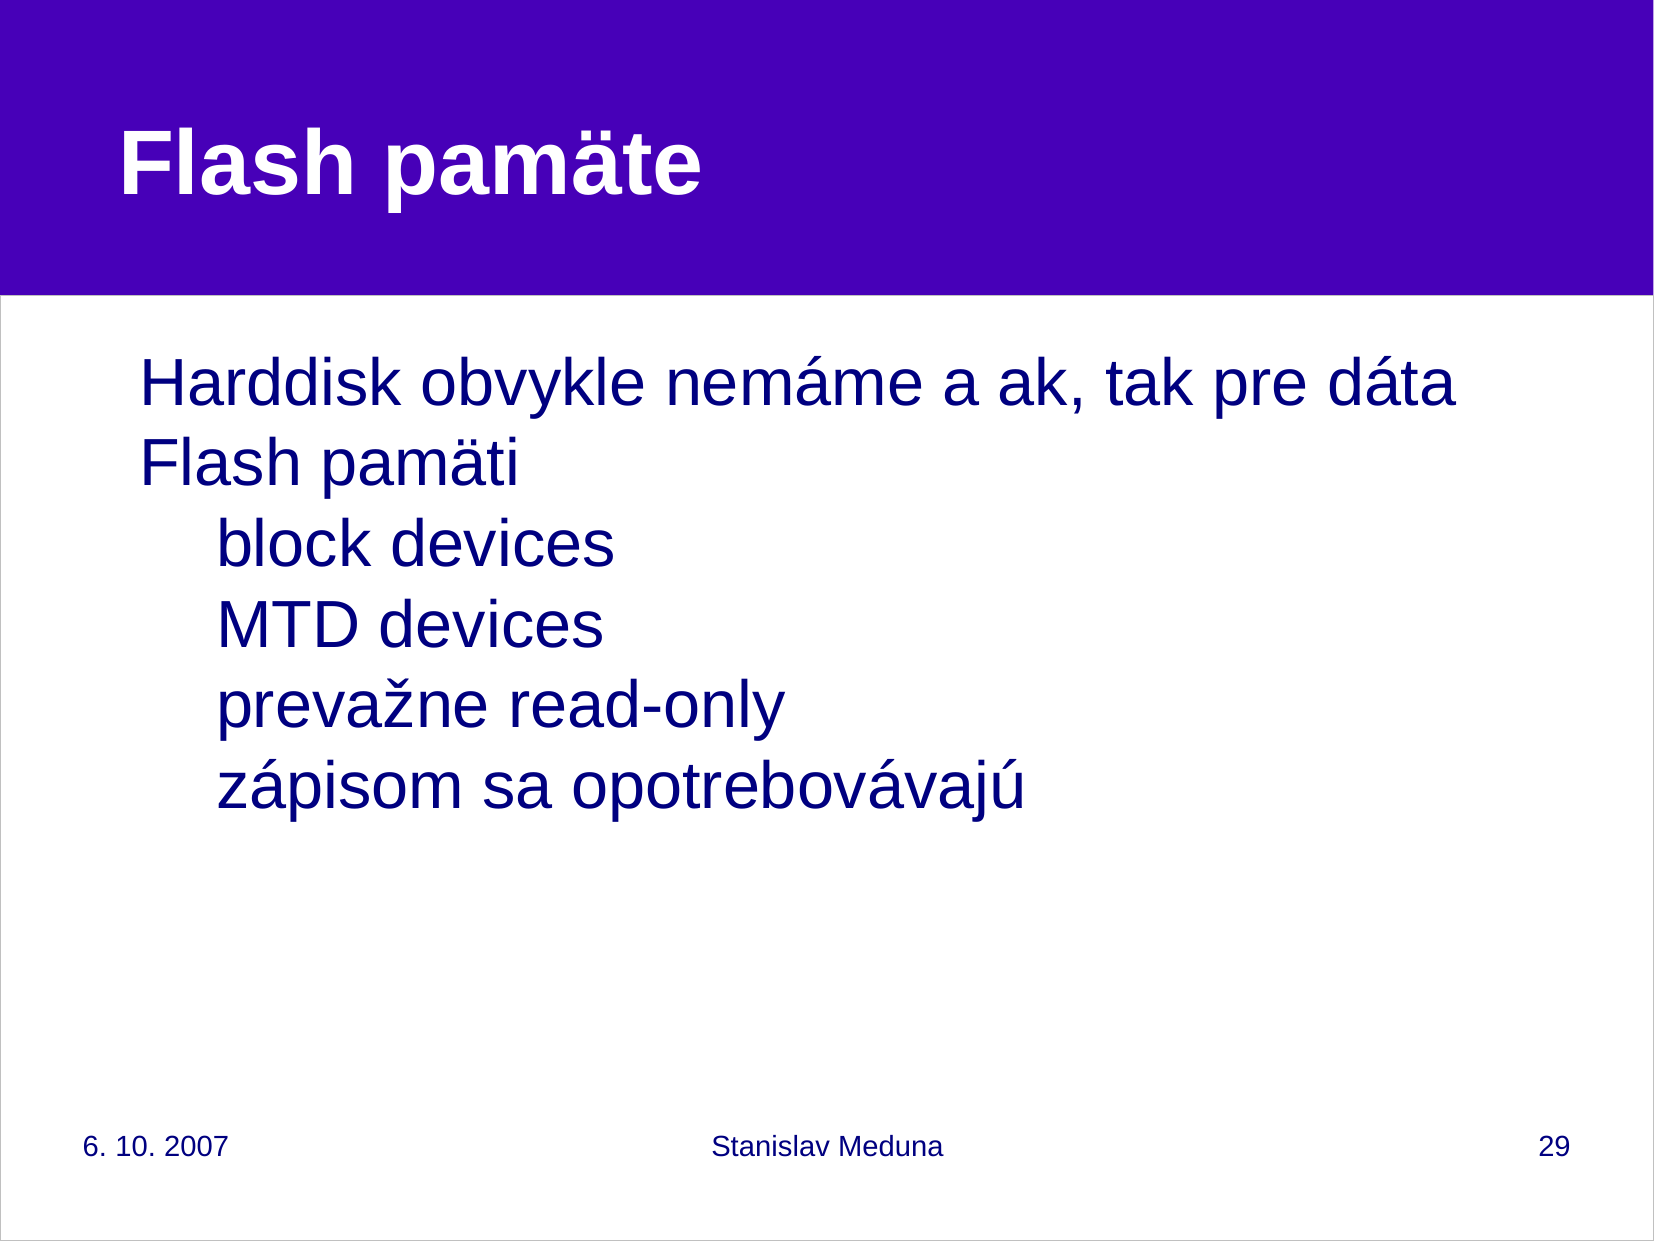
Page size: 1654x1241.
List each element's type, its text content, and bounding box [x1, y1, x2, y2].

list Harddisk obvykle nemáme a ak, tak pre dáta Flash pamäti block devices MTD devices prevažne read-only zápisom sa opotrebovávajú [121, 344, 1534, 1112]
title Flash pamäte [118, 66, 1595, 259]
